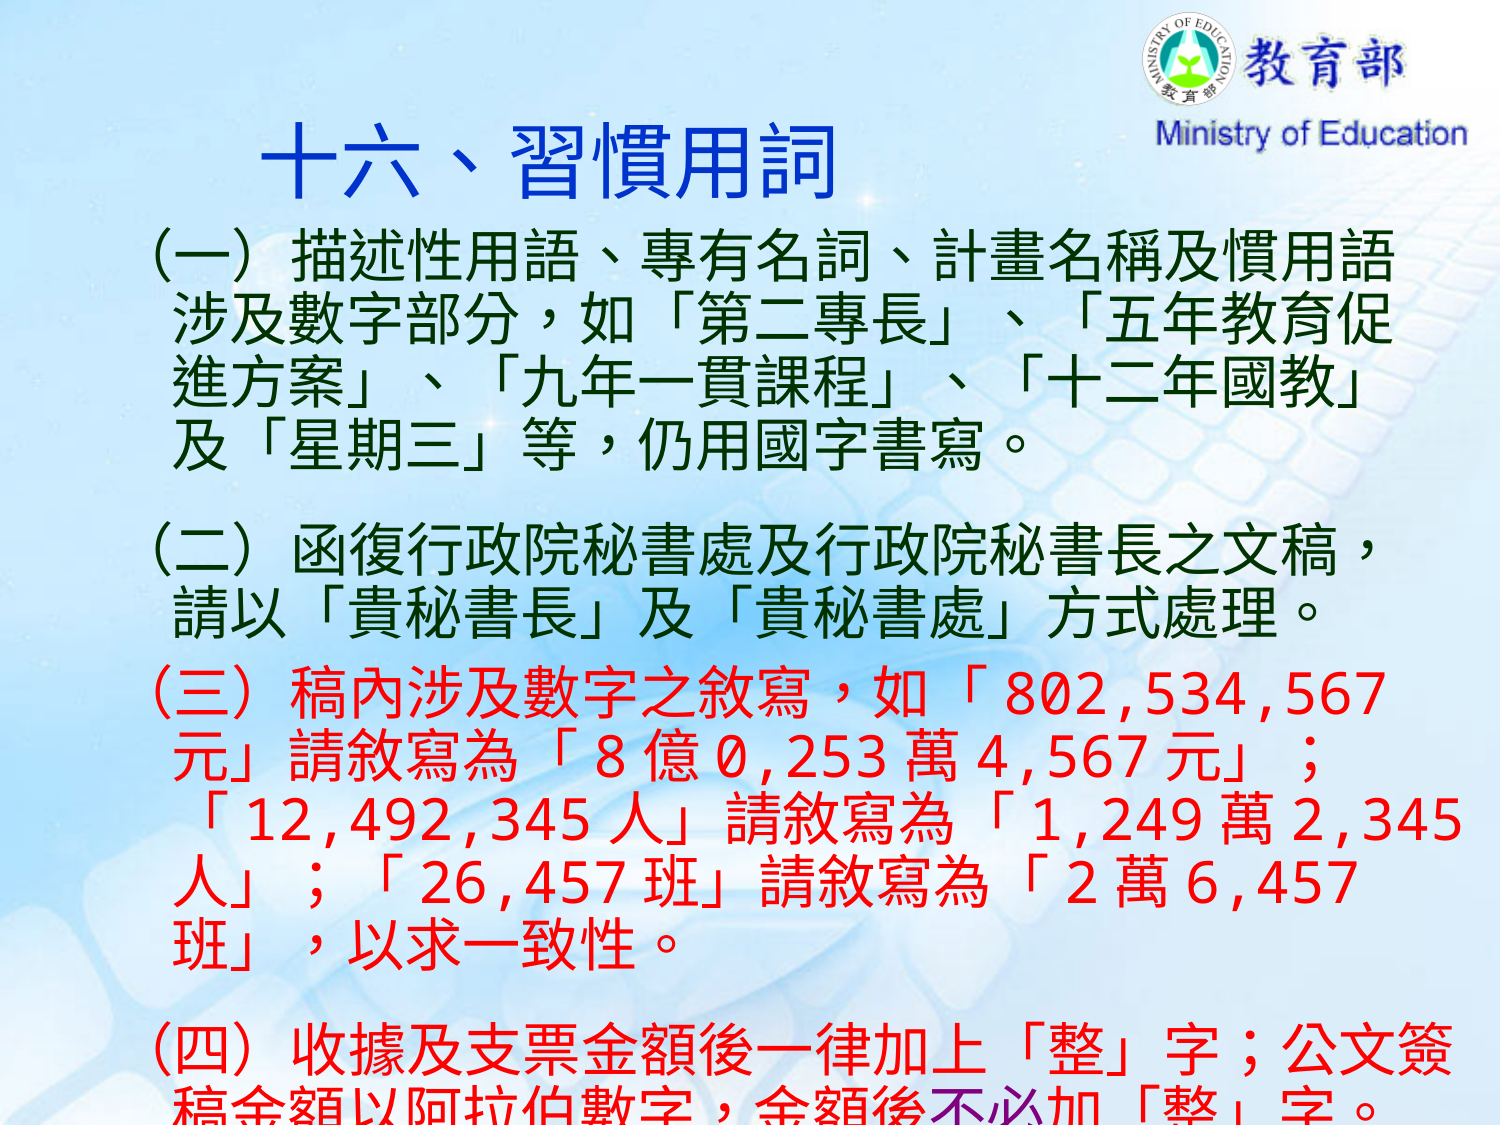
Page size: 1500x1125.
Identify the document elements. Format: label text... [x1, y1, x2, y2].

text_box 十六、習慣用詞 [242, 114, 951, 201]
text_box （一）描述性用語、專有名詞、計畫名稱及慣用語涉及數字部分，如「第二專長」、「五年教育促進方案」、「九年一貫課程」、「十二年國教」及「星期三」等，仍用國字書寫。 （二）函復行政院秘書處及行政院秘書長之文稿，請以「貴秘書長」及「貴秘書處」方式處理。 [100, 220, 1447, 657]
text_box [1012, 50, 1463, 126]
list [50, 99, 1263, 526]
text_box （三）稿內涉及數字之敘寫，如「802,534,567元」請敘寫為「8億0,253萬4,567元」；「12,492,345人」請敘寫為「1,249萬2,345人」；「26,457班」請敘寫為「2萬6,457班」，以求一致性。 （四）收據及支票金額後一律加上「整」字；公文簽稿金額以阿拉伯數字，金額後不必加「整」字。 [100, 657, 1500, 1094]
